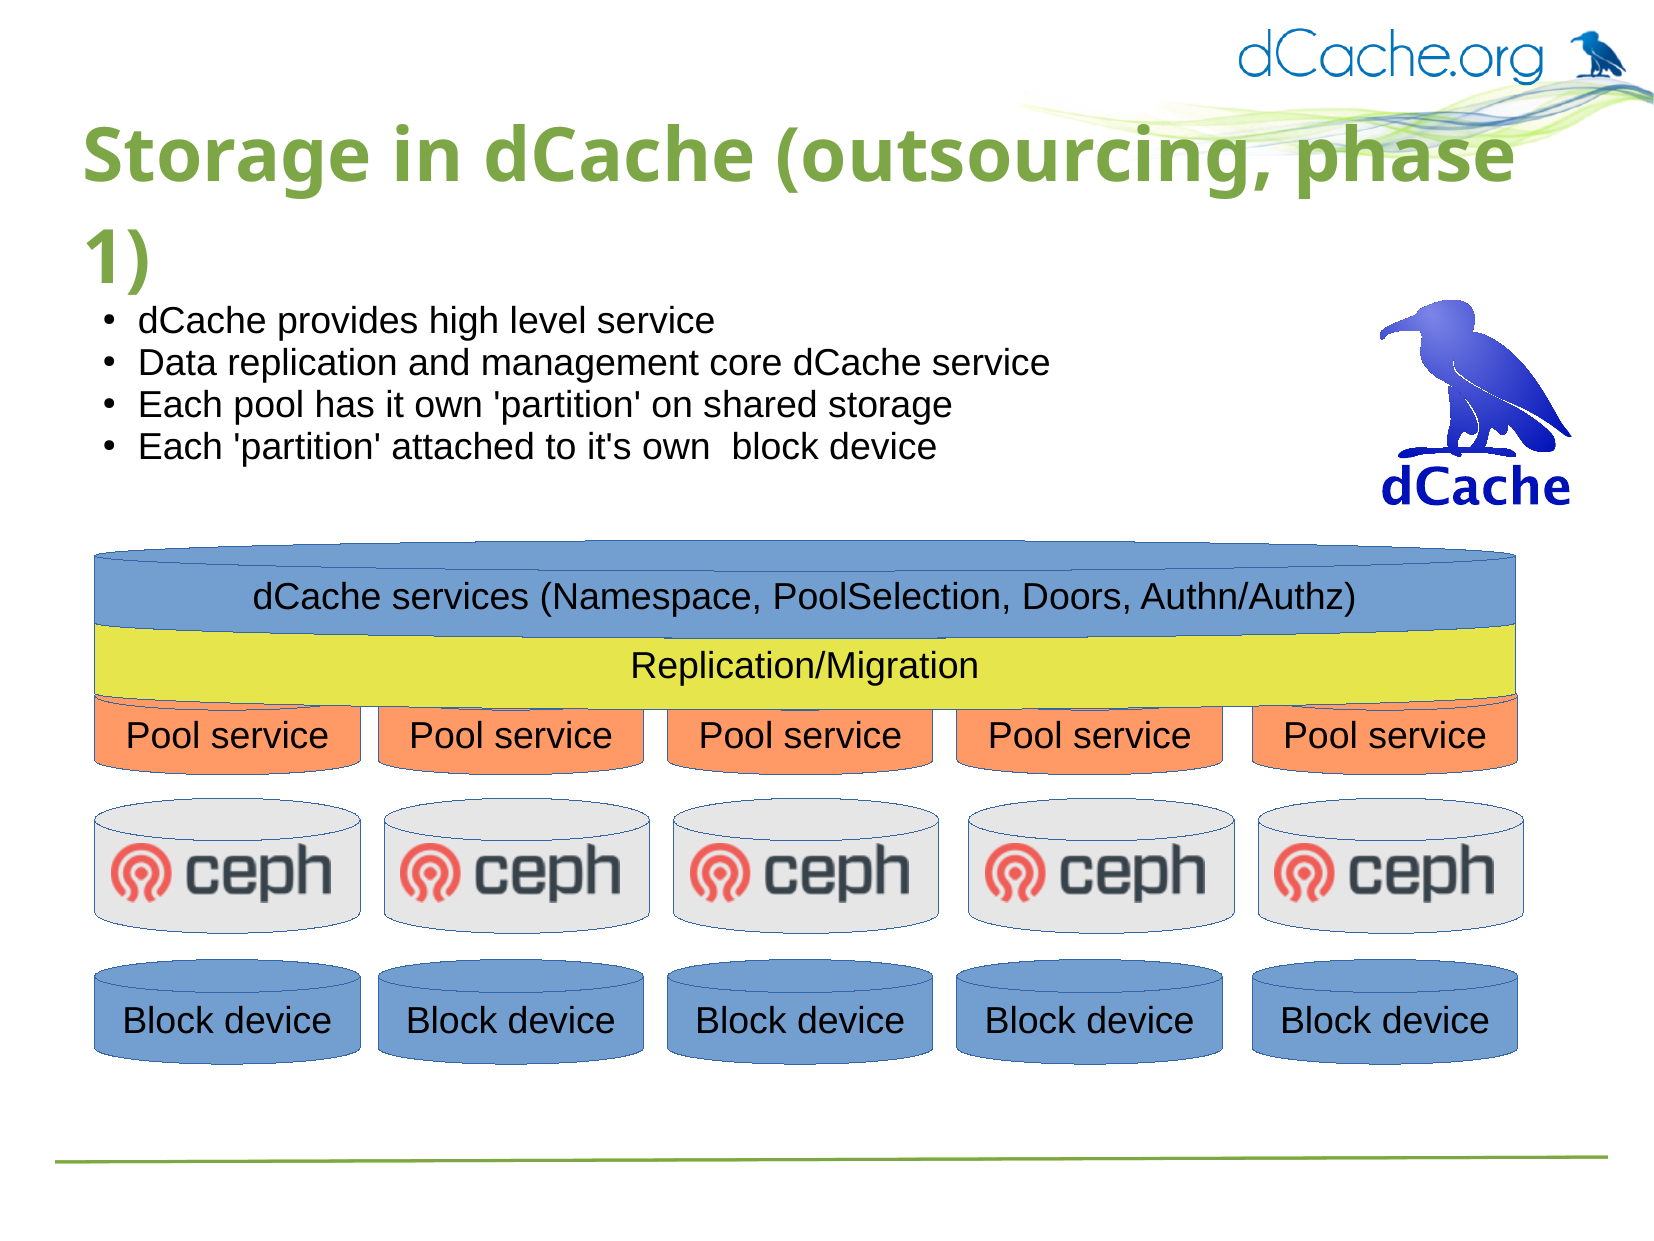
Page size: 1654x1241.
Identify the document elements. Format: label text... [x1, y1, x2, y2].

picture [981, 148, 997, 155]
text_box Pool service [94, 694, 361, 775]
text_box Block device [1252, 959, 1518, 1065]
text_box Pool service [956, 707, 1223, 775]
picture [111, 843, 331, 903]
text_box Block device [378, 959, 644, 1065]
text_box Pool service [667, 710, 933, 775]
picture [1380, 300, 1572, 506]
text_box [384, 798, 650, 934]
picture [1311, 148, 1325, 155]
text_box [673, 798, 939, 934]
picture [956, 16, 1654, 169]
text_box dCache services (Namespace, PoolSelection, Doors, Authn/Authz) [94, 540, 1516, 639]
picture [1358, 148, 1372, 155]
text_box [94, 798, 361, 934]
picture [400, 843, 620, 903]
picture [690, 843, 909, 903]
picture [1487, 147, 1502, 155]
text_box [1258, 798, 1524, 934]
text_box Pool service [378, 707, 644, 775]
text_box dCache provides high level service Data replication and management core dCache service Each pool has it own 'partition' on shared storage Each 'partition' attached to it's own block device [87, 291, 1066, 475]
text_box Block device [956, 959, 1223, 1065]
picture [1219, 148, 1235, 155]
text_box Block device [667, 959, 933, 1065]
text_box Block device [94, 959, 361, 1065]
text_box Pool service [1252, 693, 1518, 775]
picture [1173, 148, 1187, 155]
text_box [968, 798, 1235, 934]
text_box Replication/Migration [94, 623, 1516, 710]
picture [1274, 843, 1494, 903]
picture [985, 843, 1205, 903]
title Storage in dCache (outsourcing, phase 1) [82, 155, 1605, 252]
